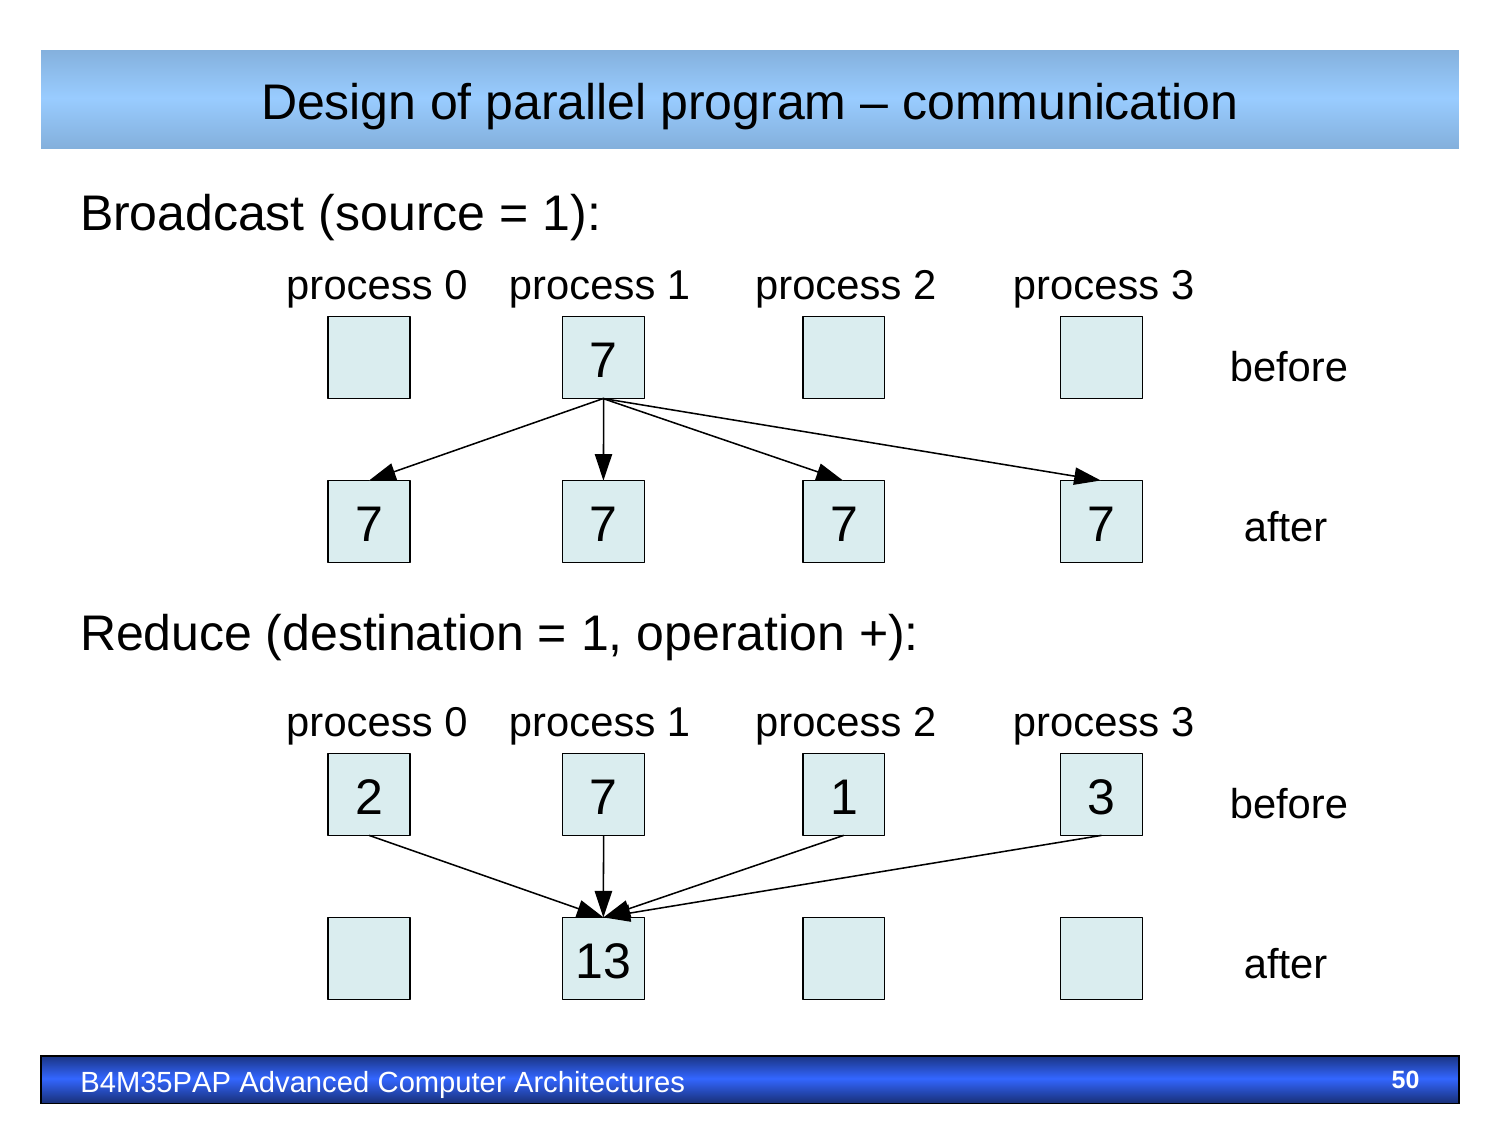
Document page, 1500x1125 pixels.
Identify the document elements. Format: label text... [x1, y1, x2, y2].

text_box [802, 917, 885, 1000]
text_box after [1229, 492, 1343, 558]
text_box 7 [562, 753, 645, 836]
text_box process 2 [740, 250, 952, 316]
text_box 7 [562, 316, 645, 399]
text_box 7 [328, 480, 411, 563]
text_box process 1 [494, 250, 706, 316]
text_box [328, 316, 411, 399]
text_box 1 [802, 753, 885, 836]
list Broadcast (source = 1): Reduce (destination = 1, operation +): [64, 172, 1436, 1000]
text_box 2 [328, 753, 411, 836]
text_box [1060, 917, 1143, 1000]
title Design of parallel program – communication [41, 50, 1459, 149]
text_box [802, 316, 885, 399]
text_box [328, 917, 411, 1000]
text_box after [1229, 929, 1343, 995]
text_box process 1 [494, 687, 706, 753]
text_box [369, 398, 1101, 481]
text_box process 2 [740, 687, 952, 753]
text_box process 0 [271, 687, 483, 753]
text_box before [1214, 332, 1363, 398]
text_box process 3 [998, 687, 1210, 753]
text_box before [1214, 769, 1363, 835]
text_box [369, 835, 603, 918]
text_box 13 [562, 917, 645, 1000]
text_box 7 [1060, 480, 1143, 563]
text_box 7 [562, 480, 645, 563]
text_box [1060, 316, 1143, 399]
text_box process 3 [998, 250, 1210, 316]
text_box 7 [802, 480, 885, 563]
text_box process 0 [271, 250, 483, 316]
text_box 3 [1060, 753, 1143, 836]
